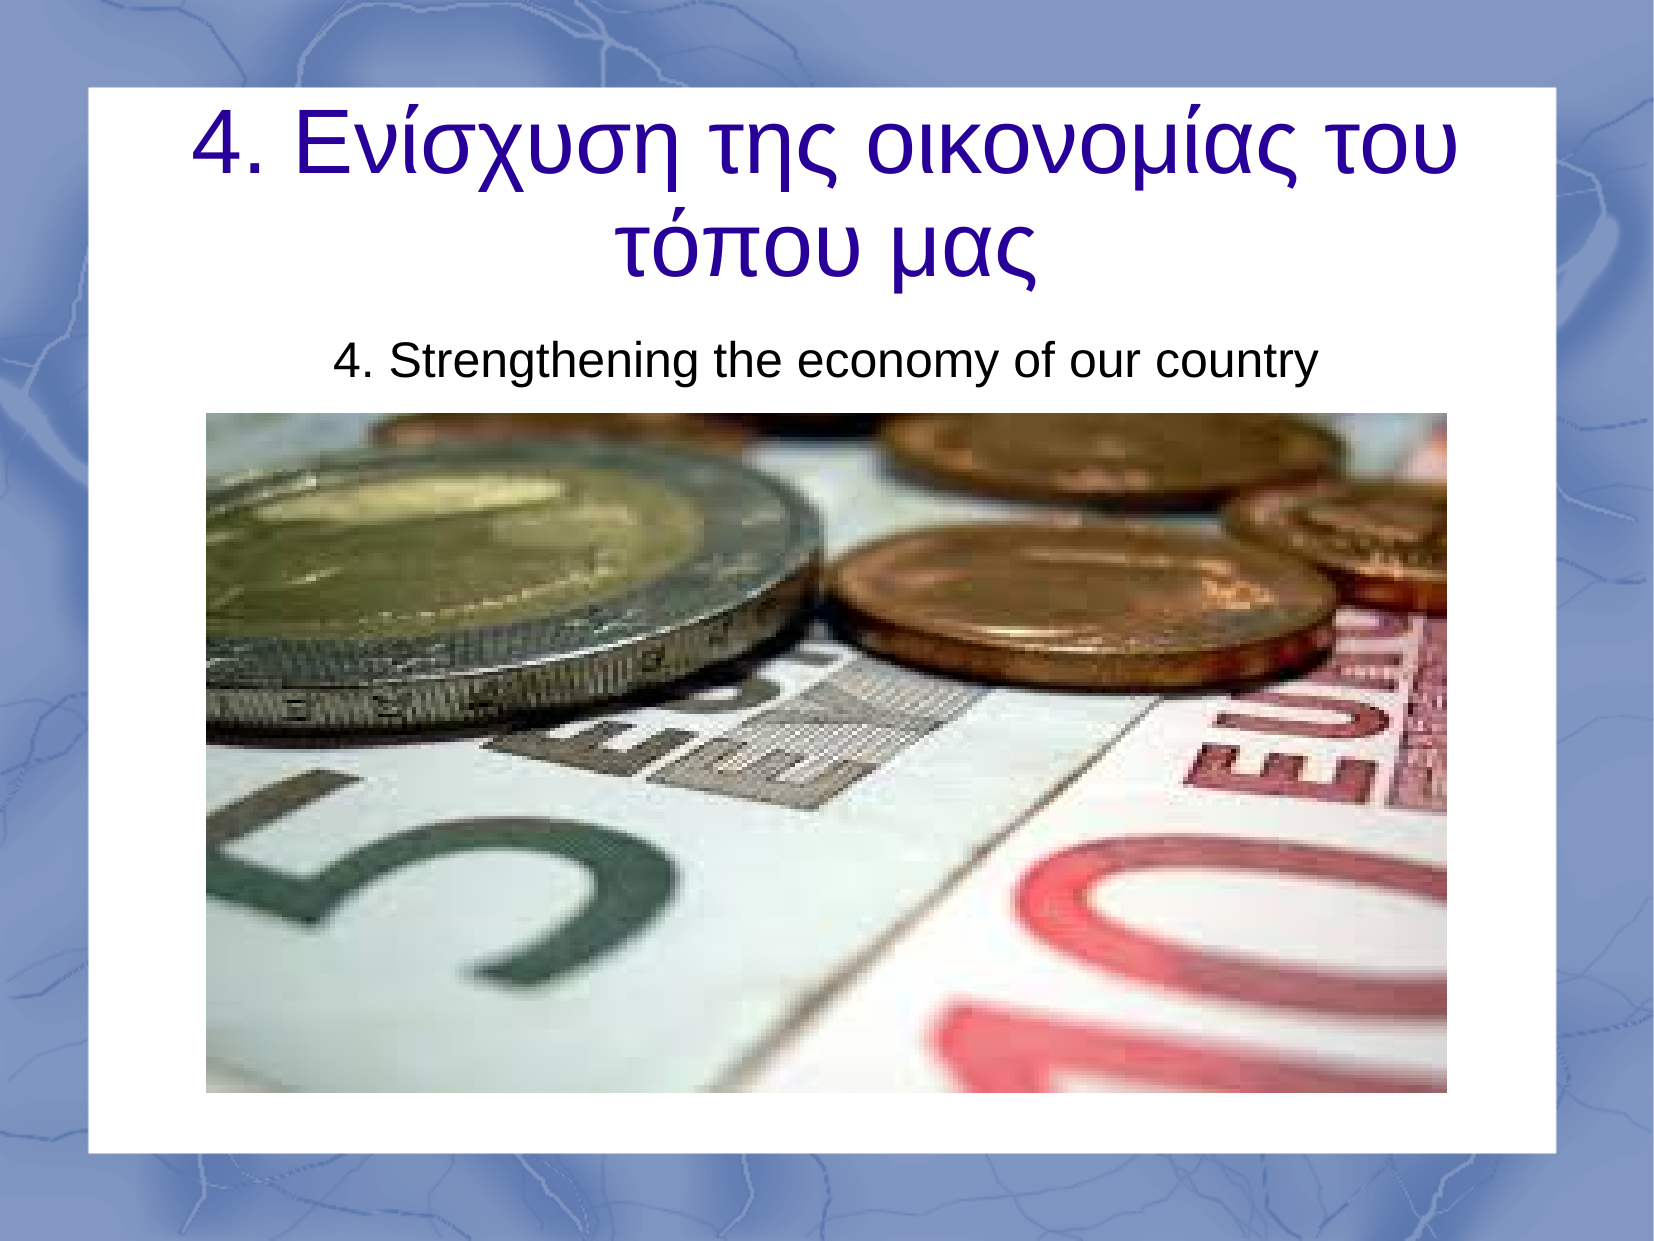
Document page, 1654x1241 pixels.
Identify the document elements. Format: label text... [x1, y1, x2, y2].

picture [0, 0, 1654, 1241]
title 4. Ενίσχυση της οικονομίας του τόπου μας [118, 48, 1536, 341]
subtitle 4. Strengthening the economy of our country [147, 332, 1506, 1003]
